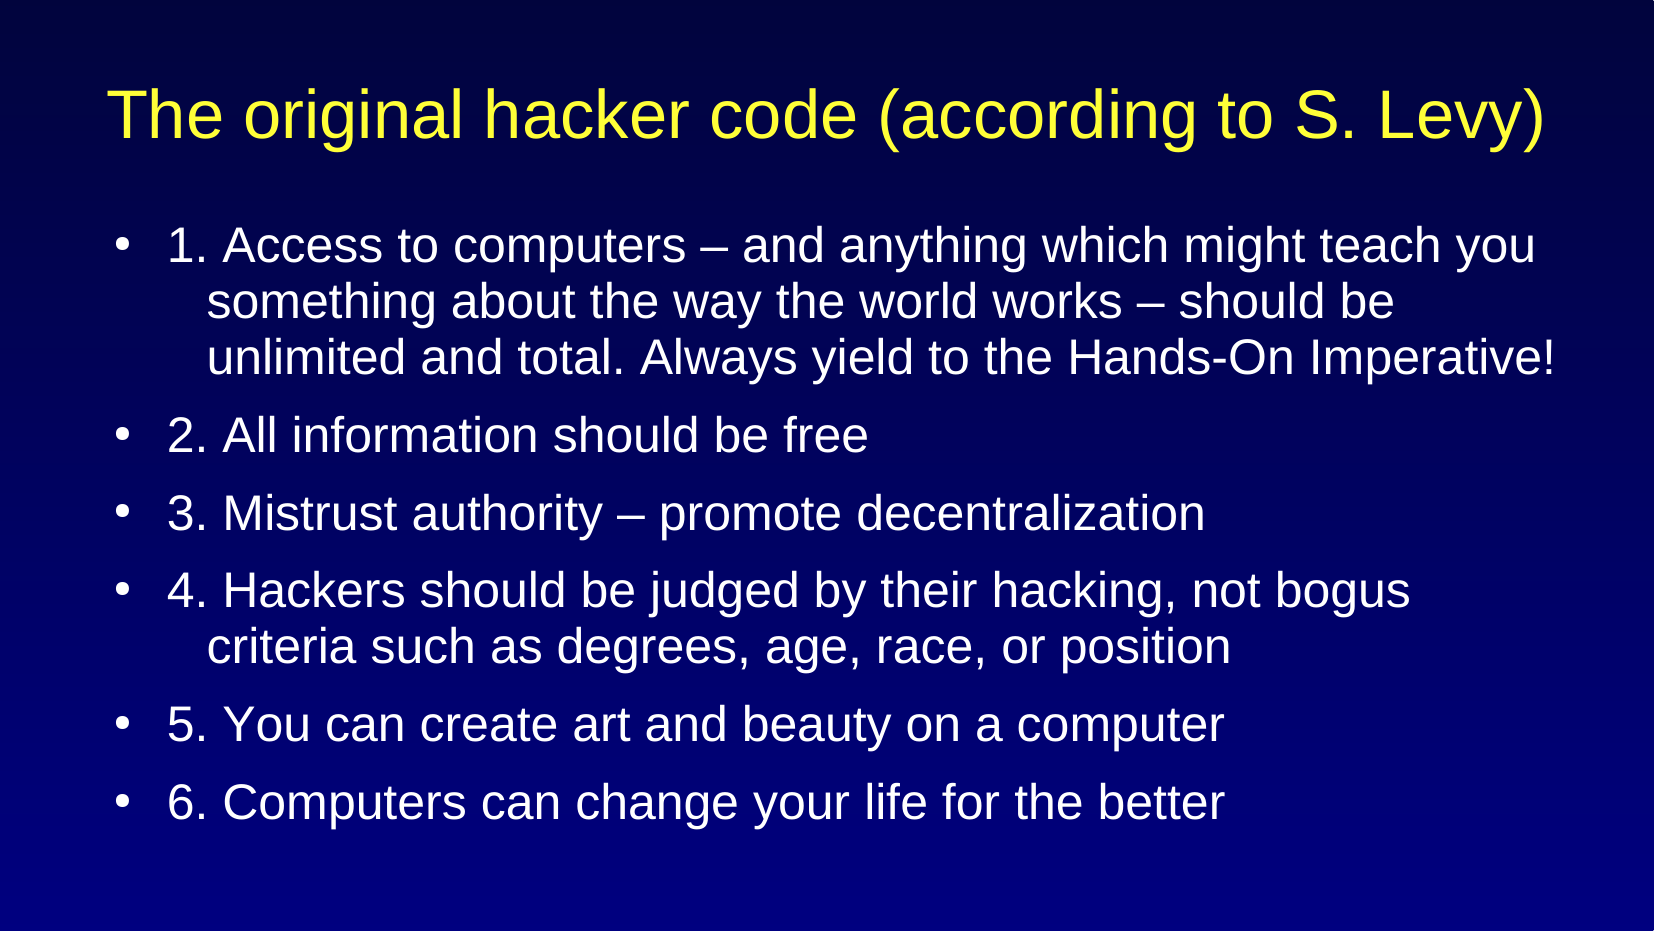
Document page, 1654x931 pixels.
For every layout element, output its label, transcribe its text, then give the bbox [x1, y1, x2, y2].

list 1. Access to computers – and anything which might teach you something about the way the world works – should be unlimited and total. Always yield to the Hands-On Imperative! 2. All information should be free 3. Mistrust authority – promote decentralization 4. Hackers should be judged by their hacking, not bogus criteria such as degrees, age, race, or position 5. You can create art and beauty on a computer 6. Computers can change your life for the better [82, 217, 1571, 830]
title The original hacker code (according to S. Levy) [82, 37, 1571, 193]
